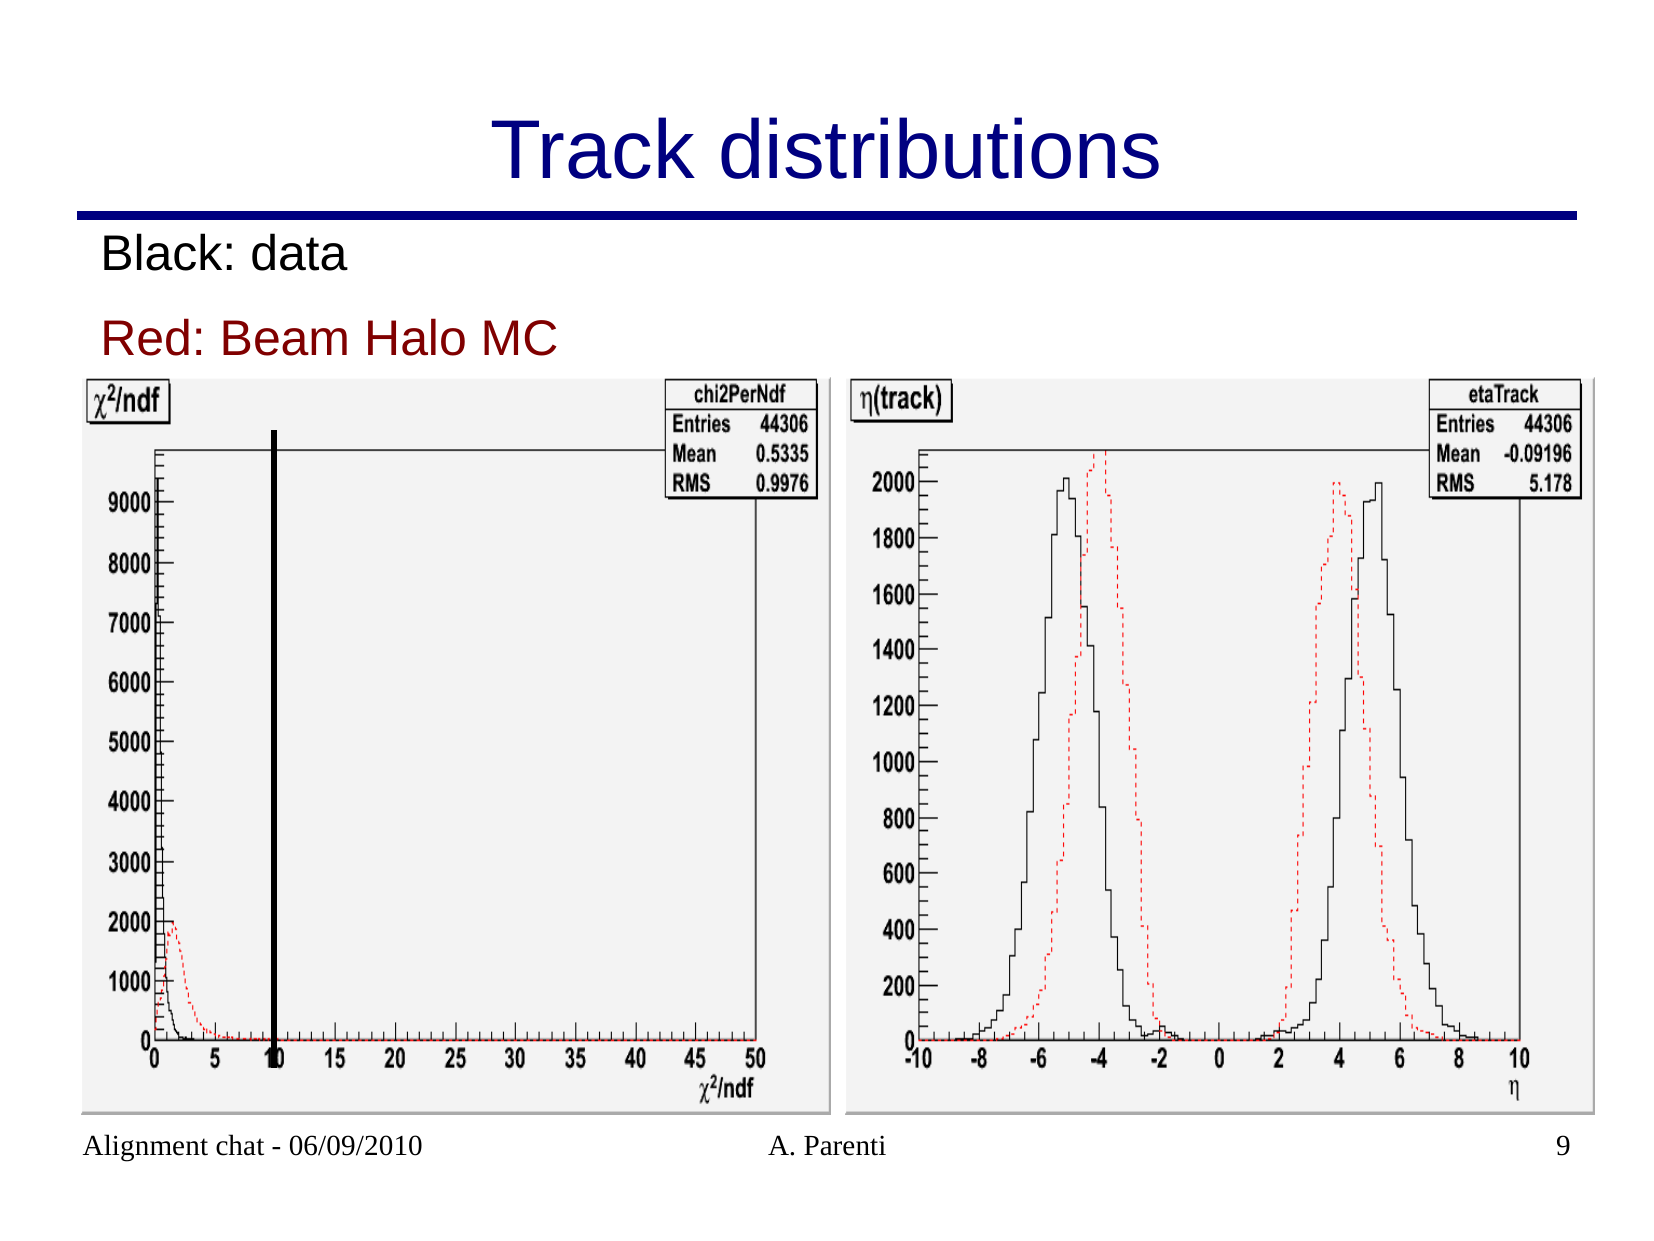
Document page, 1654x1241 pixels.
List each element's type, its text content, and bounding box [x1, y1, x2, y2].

title Track distributions [82, 75, 1571, 225]
picture [80, 376, 831, 1115]
picture [844, 376, 1595, 1115]
list Black: data Red: Beam Halo MC [82, 225, 1571, 1109]
